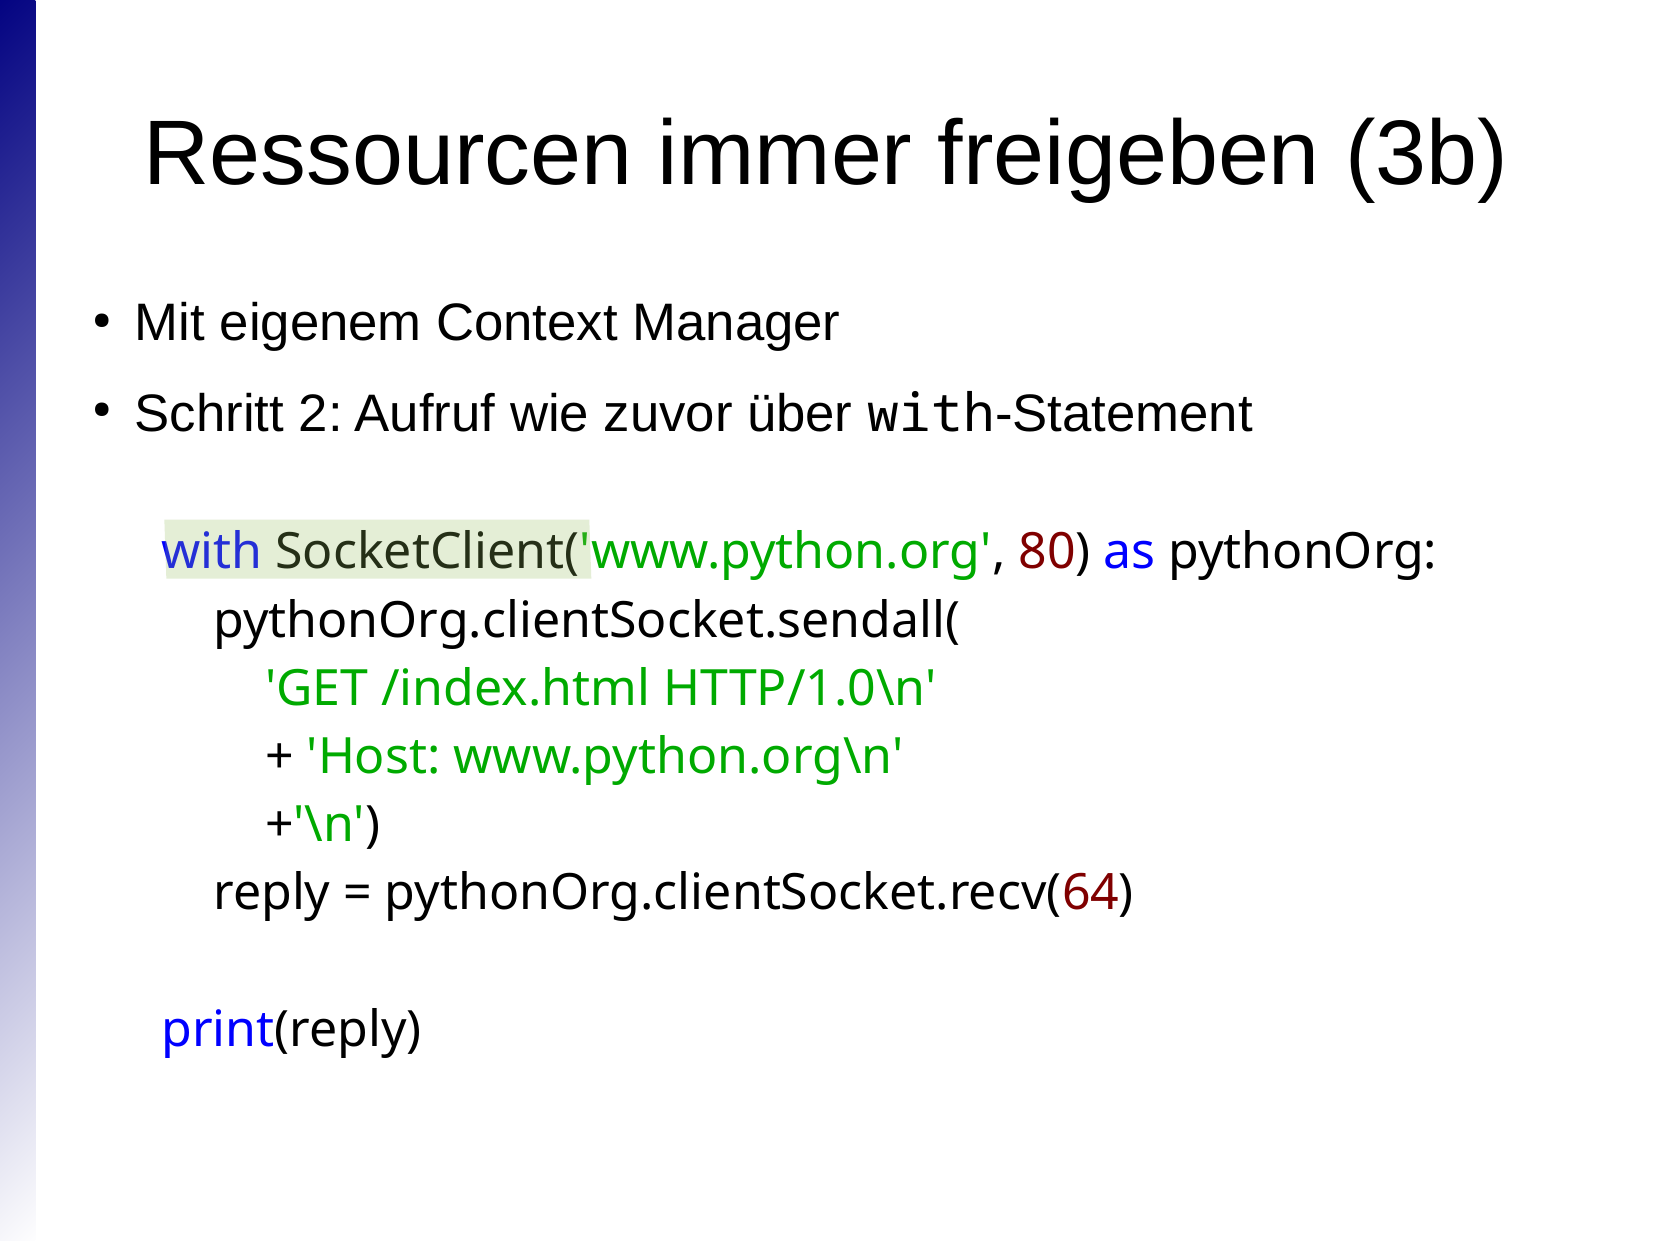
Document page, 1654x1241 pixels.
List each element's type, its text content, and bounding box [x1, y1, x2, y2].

list Mit eigenem Context Manager Schritt 2: Aufruf wie zuvor über with-Statement [78, 292, 1567, 449]
text_box with SocketClient('www.python.org', 80) as pythonOrg: pythonOrg.clientSocket.sendall( 'GET /index.html HTTP/1.0\n' + 'Host: www.python.org\n' +'\n') reply = pythonOrg.clientSocket.recv(64) print(reply) [94, 507, 1548, 1016]
title Ressourcen immer freigeben (3b) [82, 49, 1571, 257]
text_box [164, 519, 592, 579]
